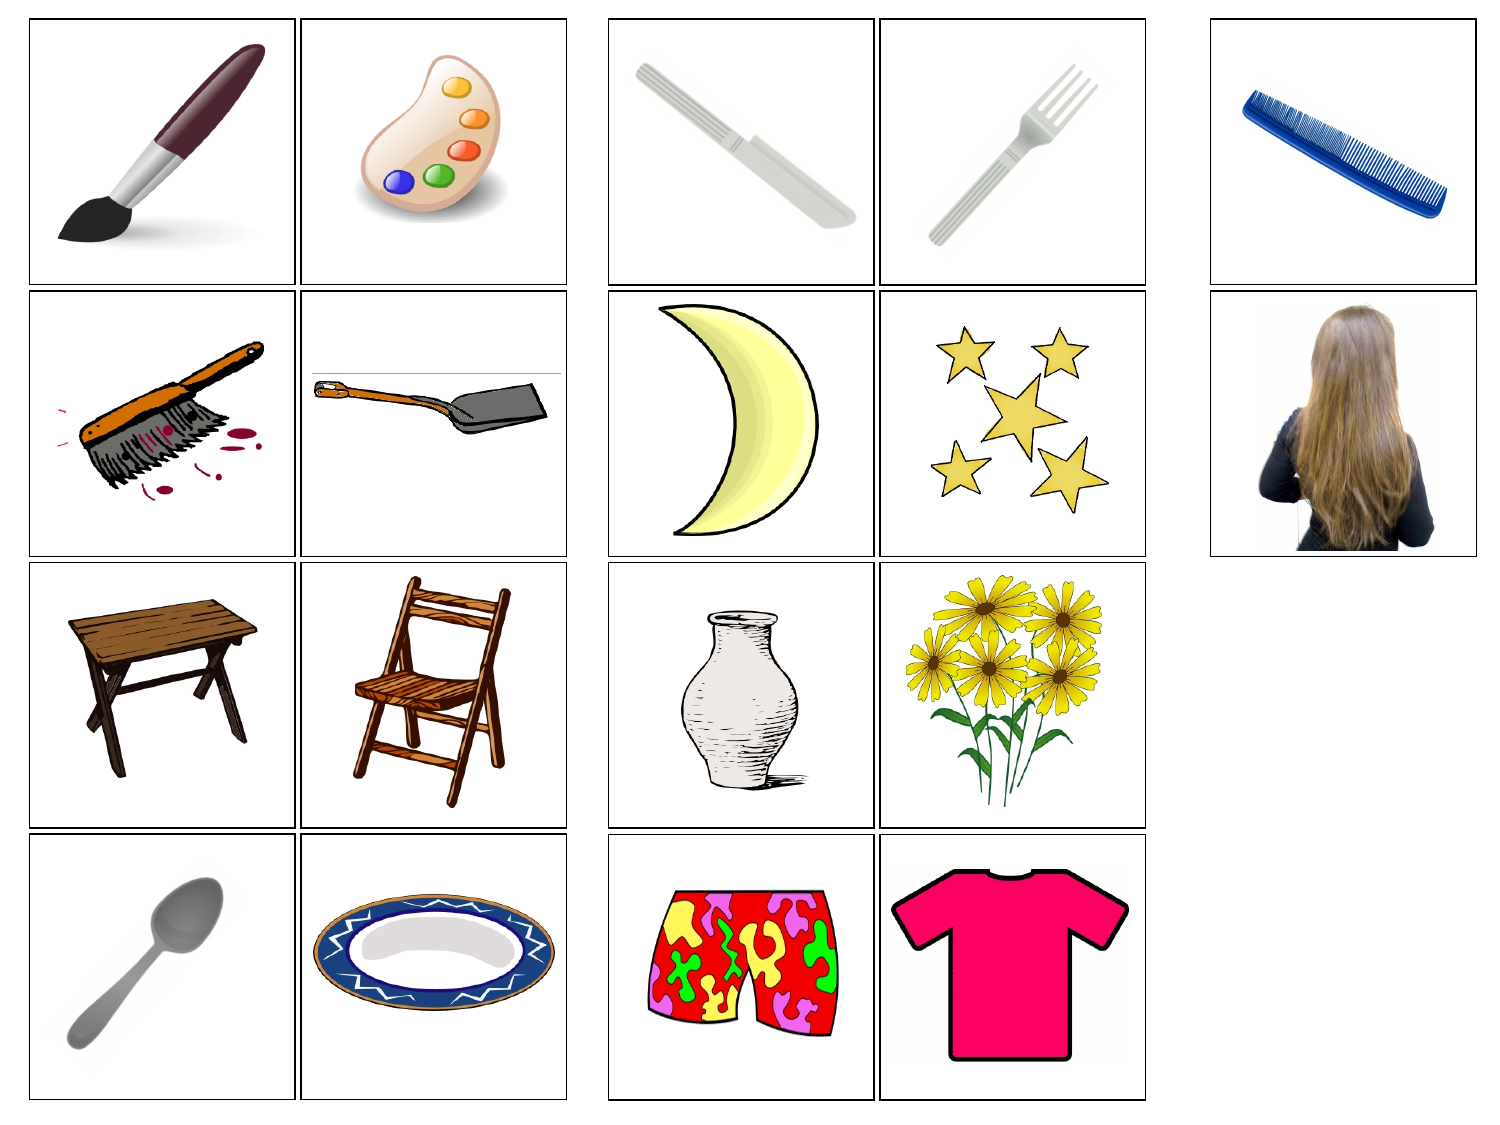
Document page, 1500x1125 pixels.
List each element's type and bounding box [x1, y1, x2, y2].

text_box [301, 290, 567, 557]
picture [655, 302, 830, 539]
picture [1235, 73, 1458, 230]
picture [891, 869, 1129, 1062]
text_box [1210, 290, 1477, 557]
picture [312, 373, 561, 463]
text_box [301, 834, 567, 1100]
picture [313, 893, 556, 1013]
text_box [879, 19, 1146, 285]
picture [643, 858, 842, 1069]
text_box [879, 834, 1146, 1101]
text_box [608, 562, 874, 829]
picture [910, 45, 1115, 262]
picture [1258, 302, 1435, 551]
text_box [301, 19, 567, 285]
text_box [29, 290, 296, 557]
text_box [879, 290, 1146, 557]
picture [679, 609, 817, 794]
text_box [1210, 19, 1477, 285]
text_box [29, 19, 296, 285]
picture [348, 54, 510, 223]
text_box [29, 834, 296, 1100]
picture [348, 574, 520, 811]
picture [927, 326, 1109, 514]
text_box [608, 19, 874, 285]
picture [65, 597, 261, 779]
text_box [879, 562, 1146, 829]
picture [624, 46, 864, 246]
picture [903, 574, 1109, 811]
text_box [608, 834, 874, 1101]
text_box [301, 562, 567, 829]
picture [53, 42, 267, 256]
picture [42, 853, 249, 1075]
text_box [29, 562, 296, 829]
text_box [608, 290, 874, 557]
picture [53, 337, 272, 513]
